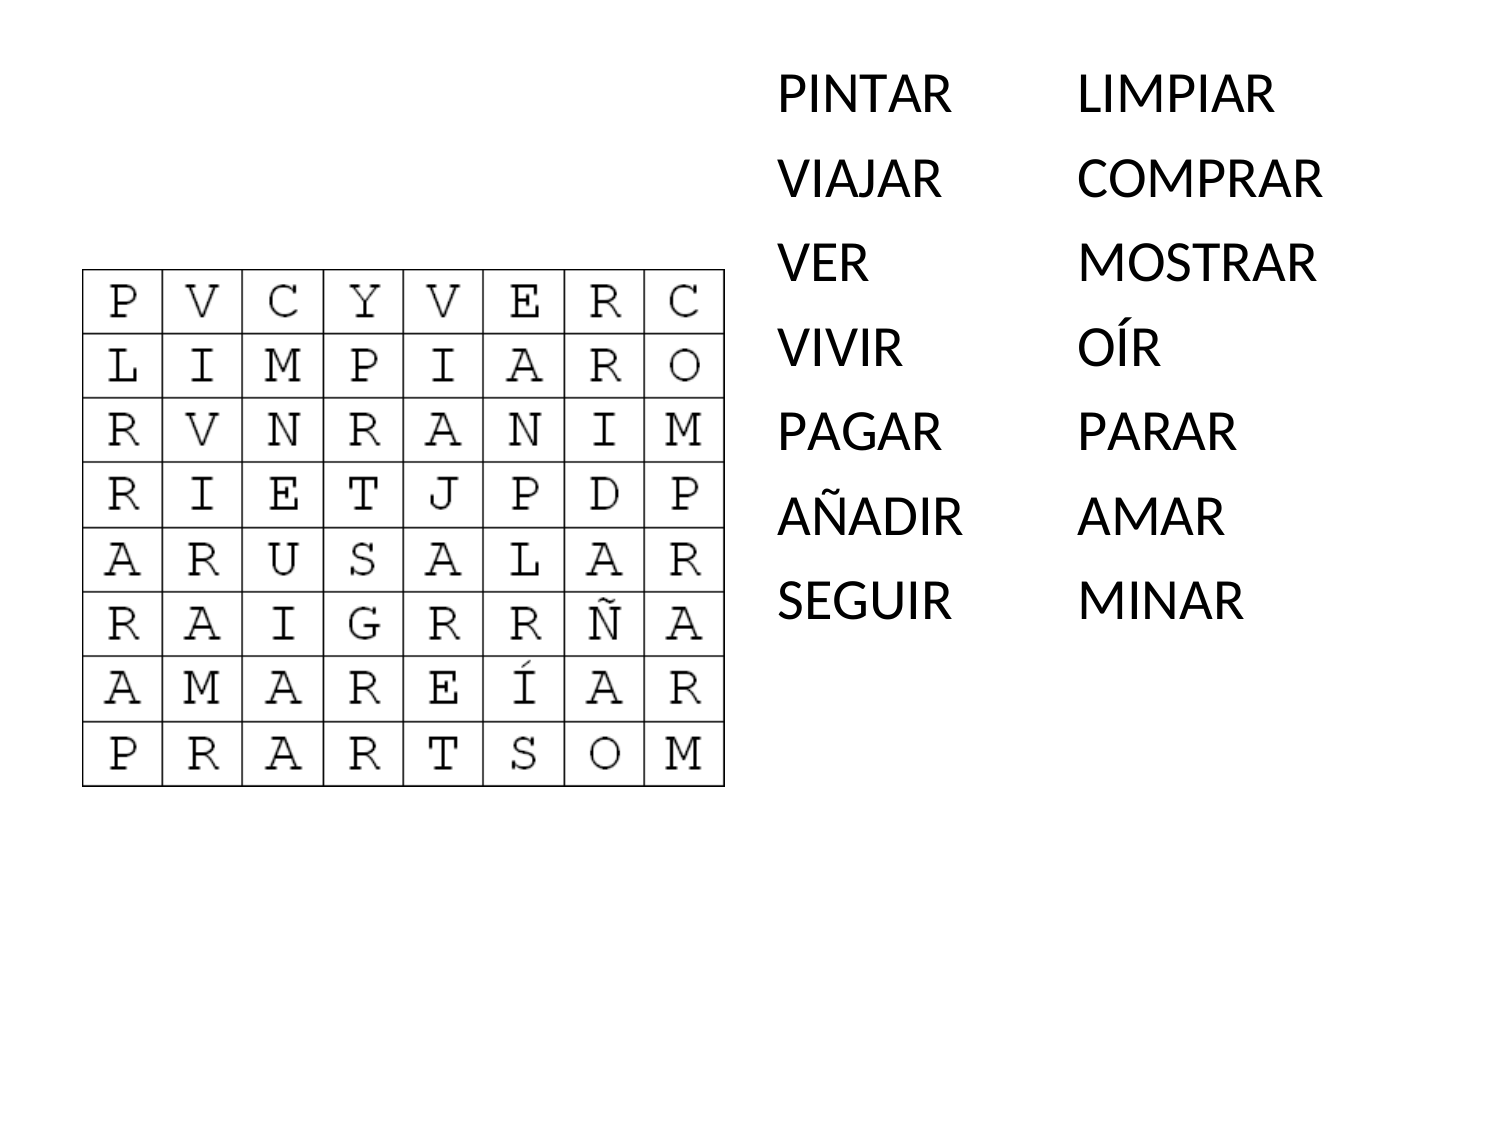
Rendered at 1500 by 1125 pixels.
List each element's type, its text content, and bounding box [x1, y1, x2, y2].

list [76, 267, 740, 1010]
list PINTAR LIMPIAR VIAJAR COMPRAR VER MOSTRAR VIVIR OÍR PAGAR PARAR AÑADIR AMAR SEGUIR MINAR [762, 46, 1426, 879]
picture [82, 269, 725, 787]
